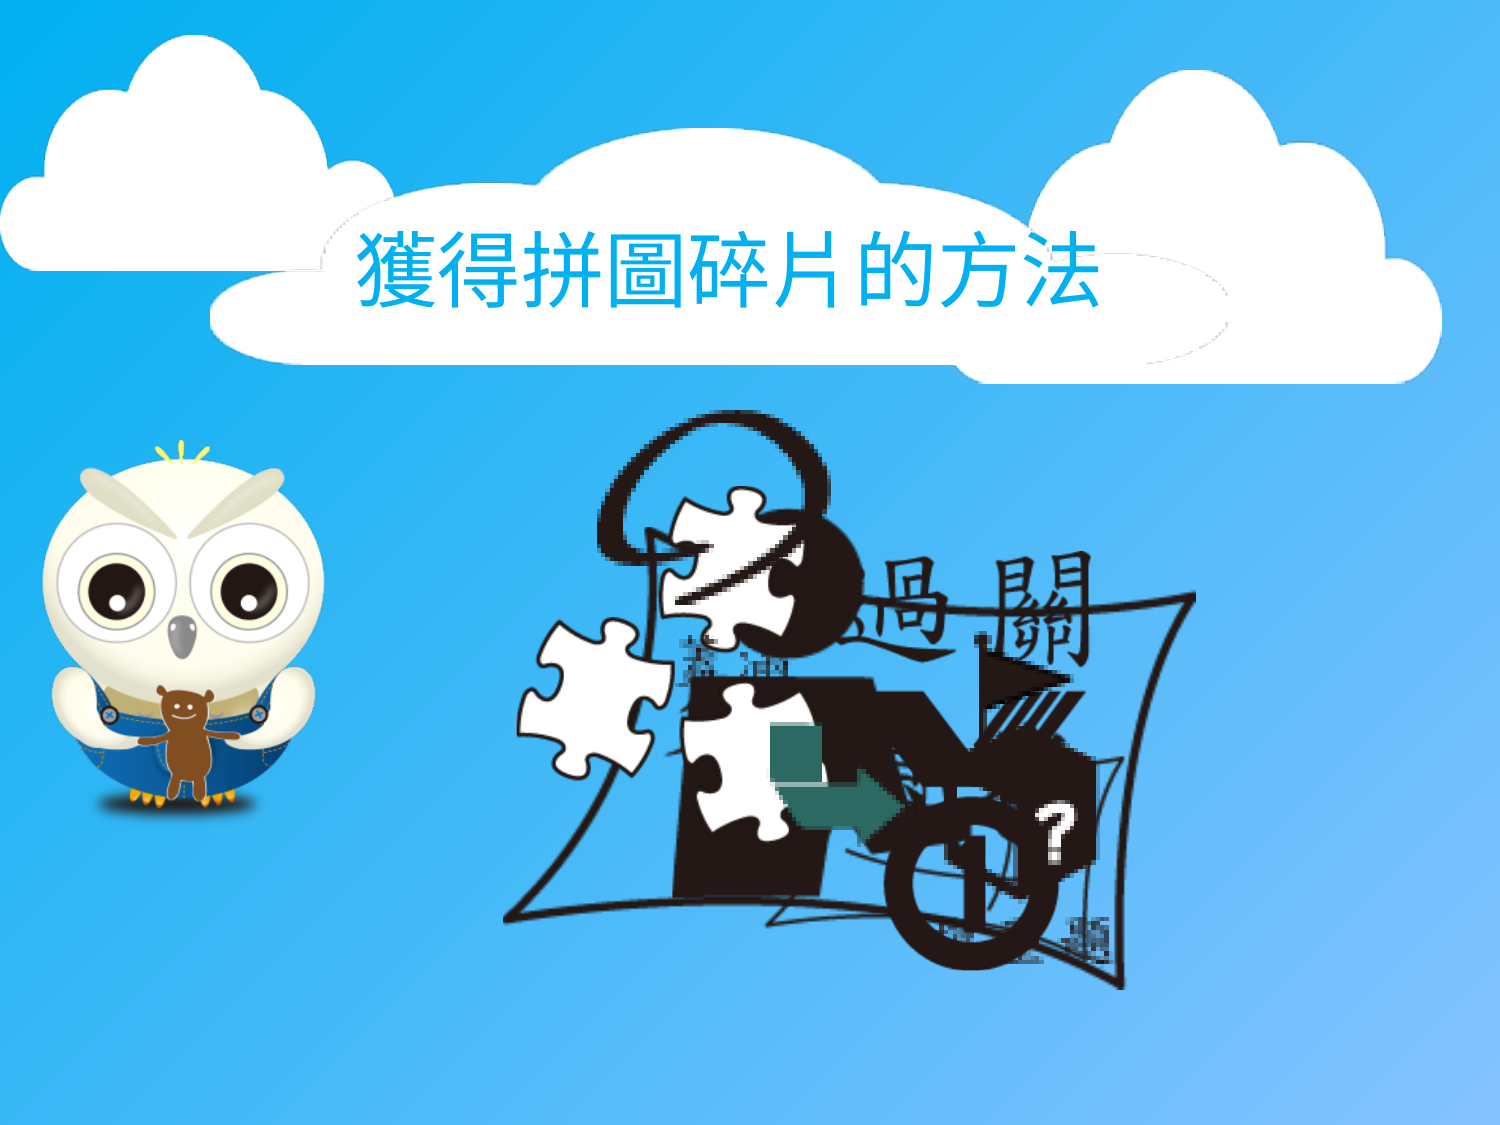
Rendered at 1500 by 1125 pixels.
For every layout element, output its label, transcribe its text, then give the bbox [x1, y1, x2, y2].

picture [23, 386, 1301, 1071]
text_box 獲得拼圖碎片的方法 [339, 210, 1290, 328]
picture [0, 35, 1442, 384]
